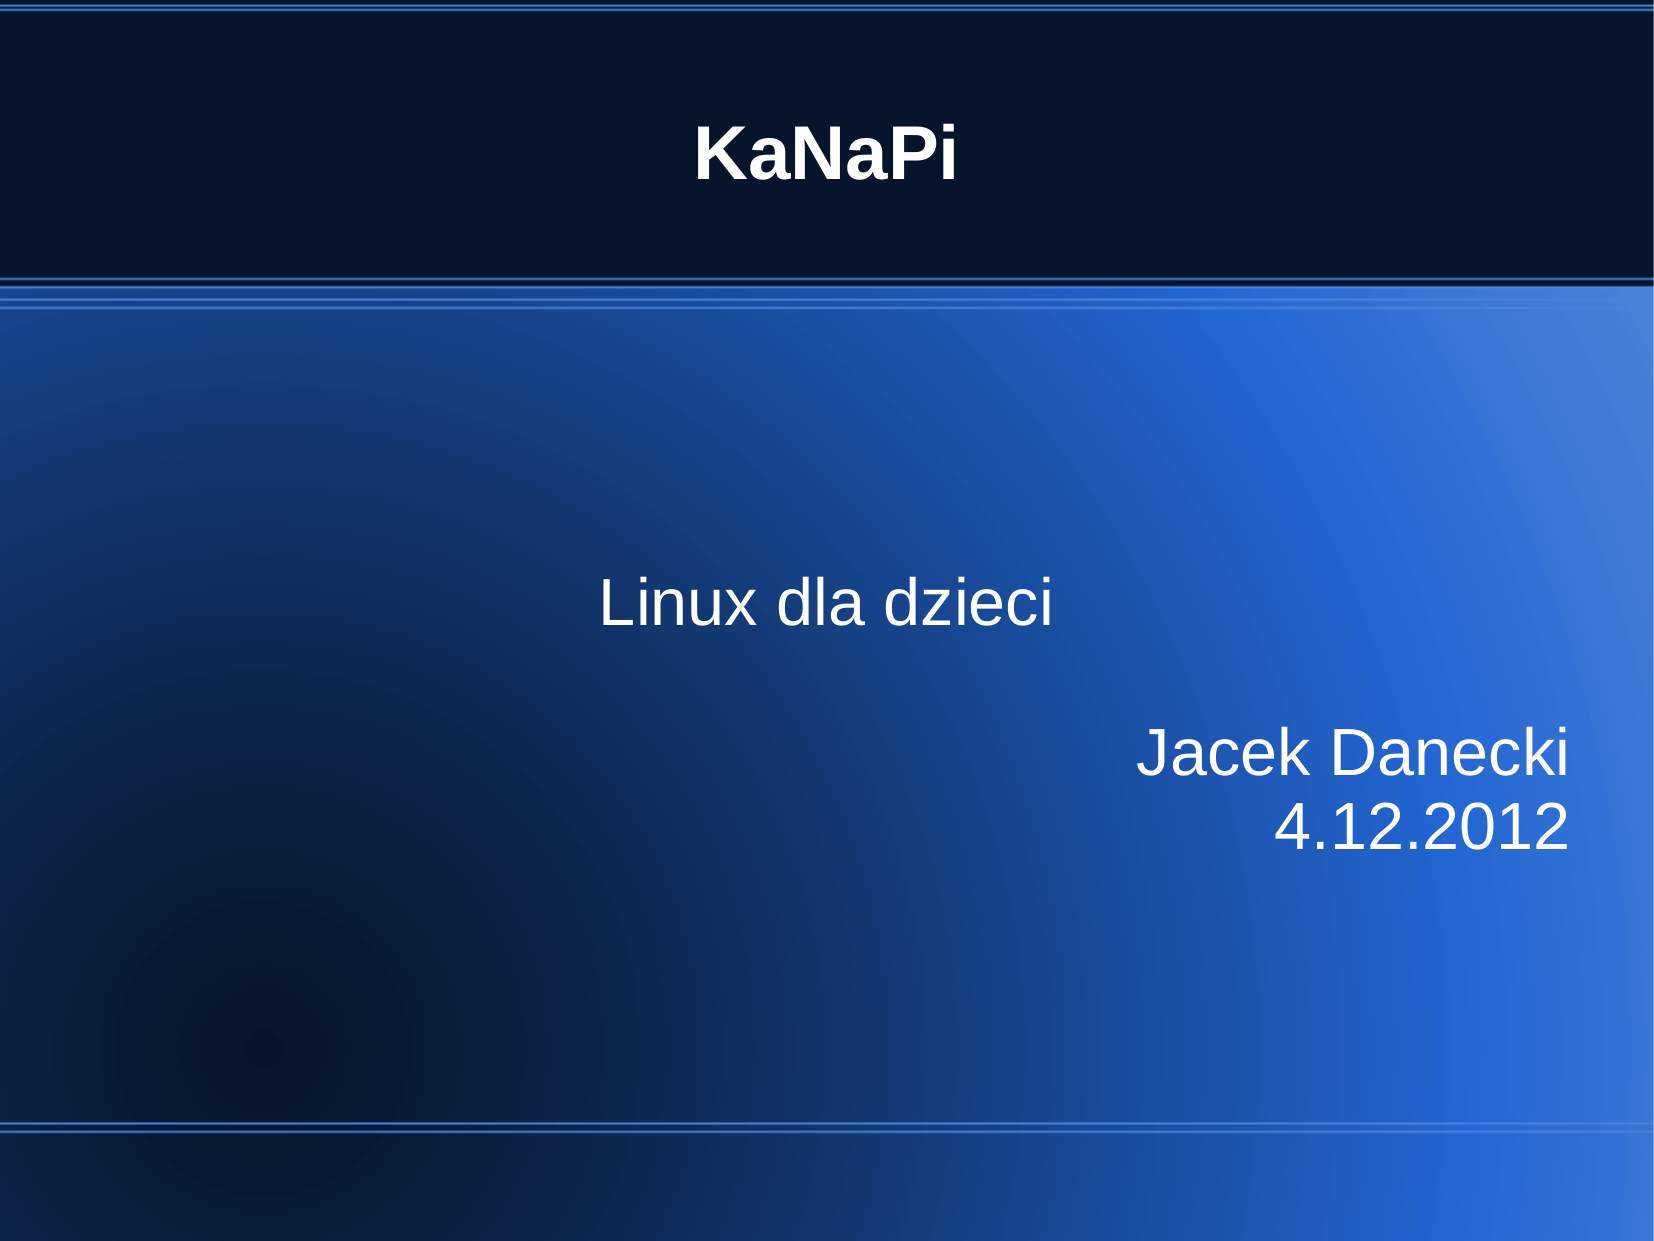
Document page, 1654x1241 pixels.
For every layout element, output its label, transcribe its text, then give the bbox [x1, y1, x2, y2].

title KaNaPi [82, 49, 1571, 257]
picture [0, 0, 1654, 1241]
subtitle Linux dla dzieci Jacek Danecki 4.12.2012 [82, 355, 1571, 1075]
